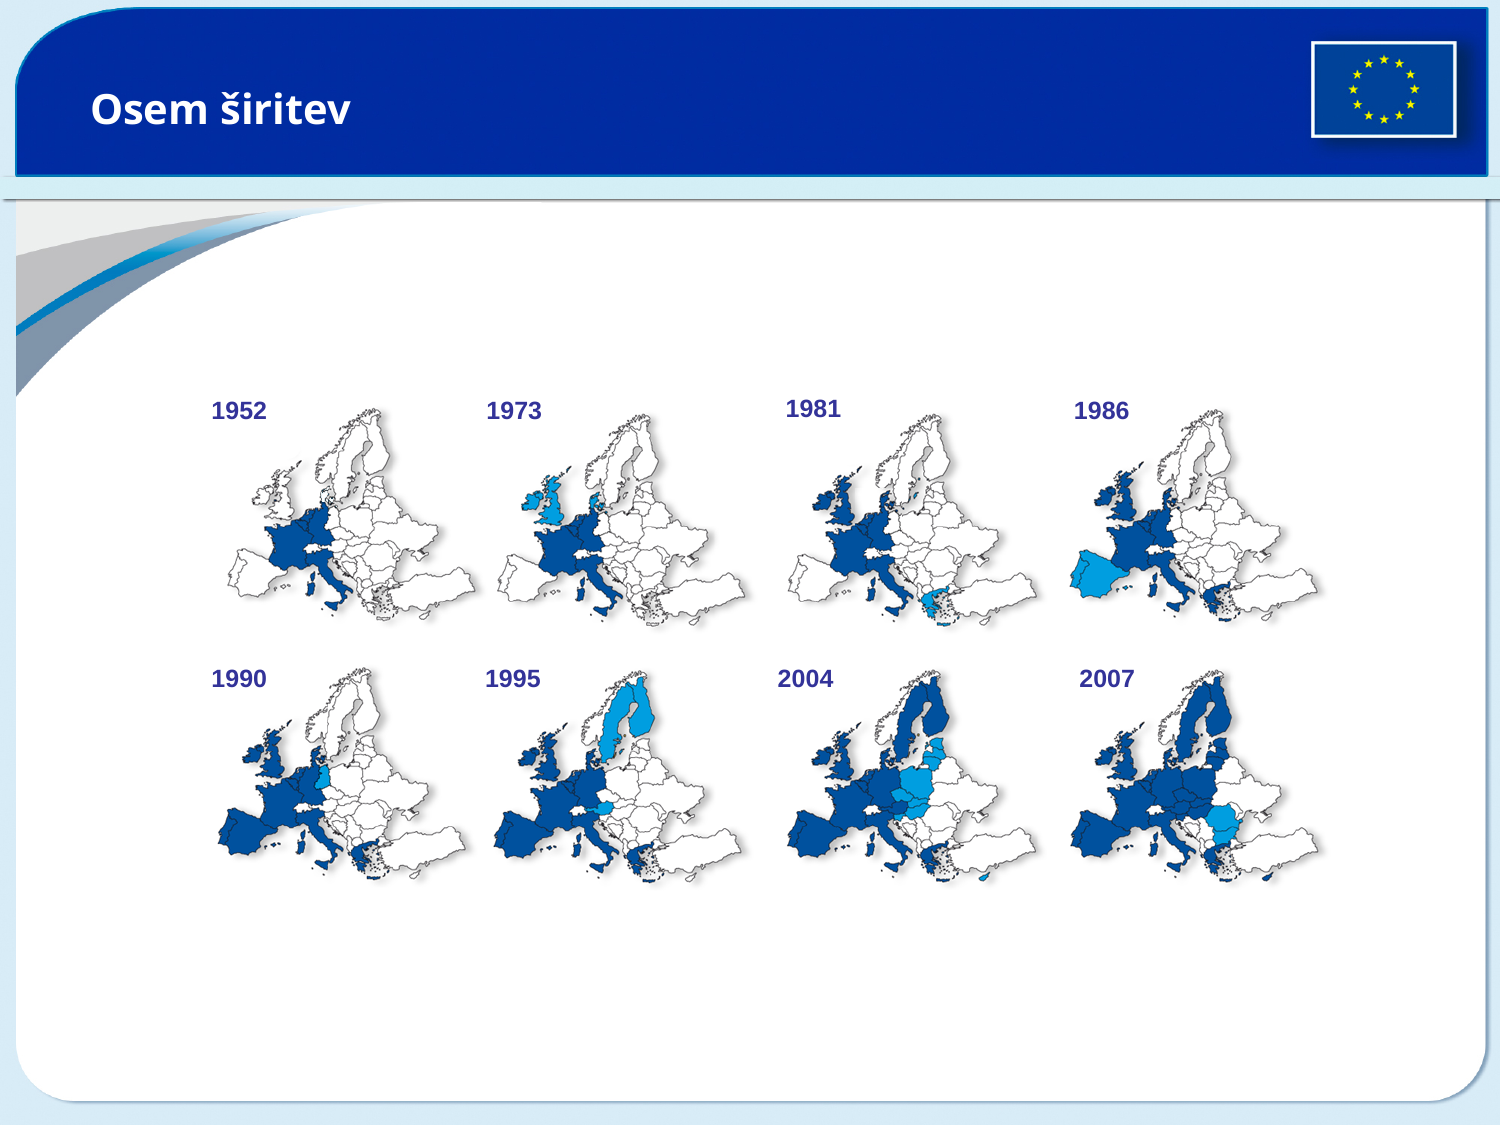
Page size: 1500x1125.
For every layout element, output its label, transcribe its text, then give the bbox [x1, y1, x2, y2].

text_box 1990 [187, 654, 282, 700]
text_box 2007 [1055, 654, 1150, 700]
title Osem širitev [75, 19, 1294, 197]
text_box 1981 [761, 385, 857, 431]
text_box 1986 [1050, 387, 1145, 433]
text_box 1995 [461, 654, 556, 700]
text_box 2004 [753, 654, 849, 700]
text_box 1973 [462, 387, 558, 433]
text_box 1952 [187, 387, 282, 433]
picture [0, 0, 1500, 1125]
